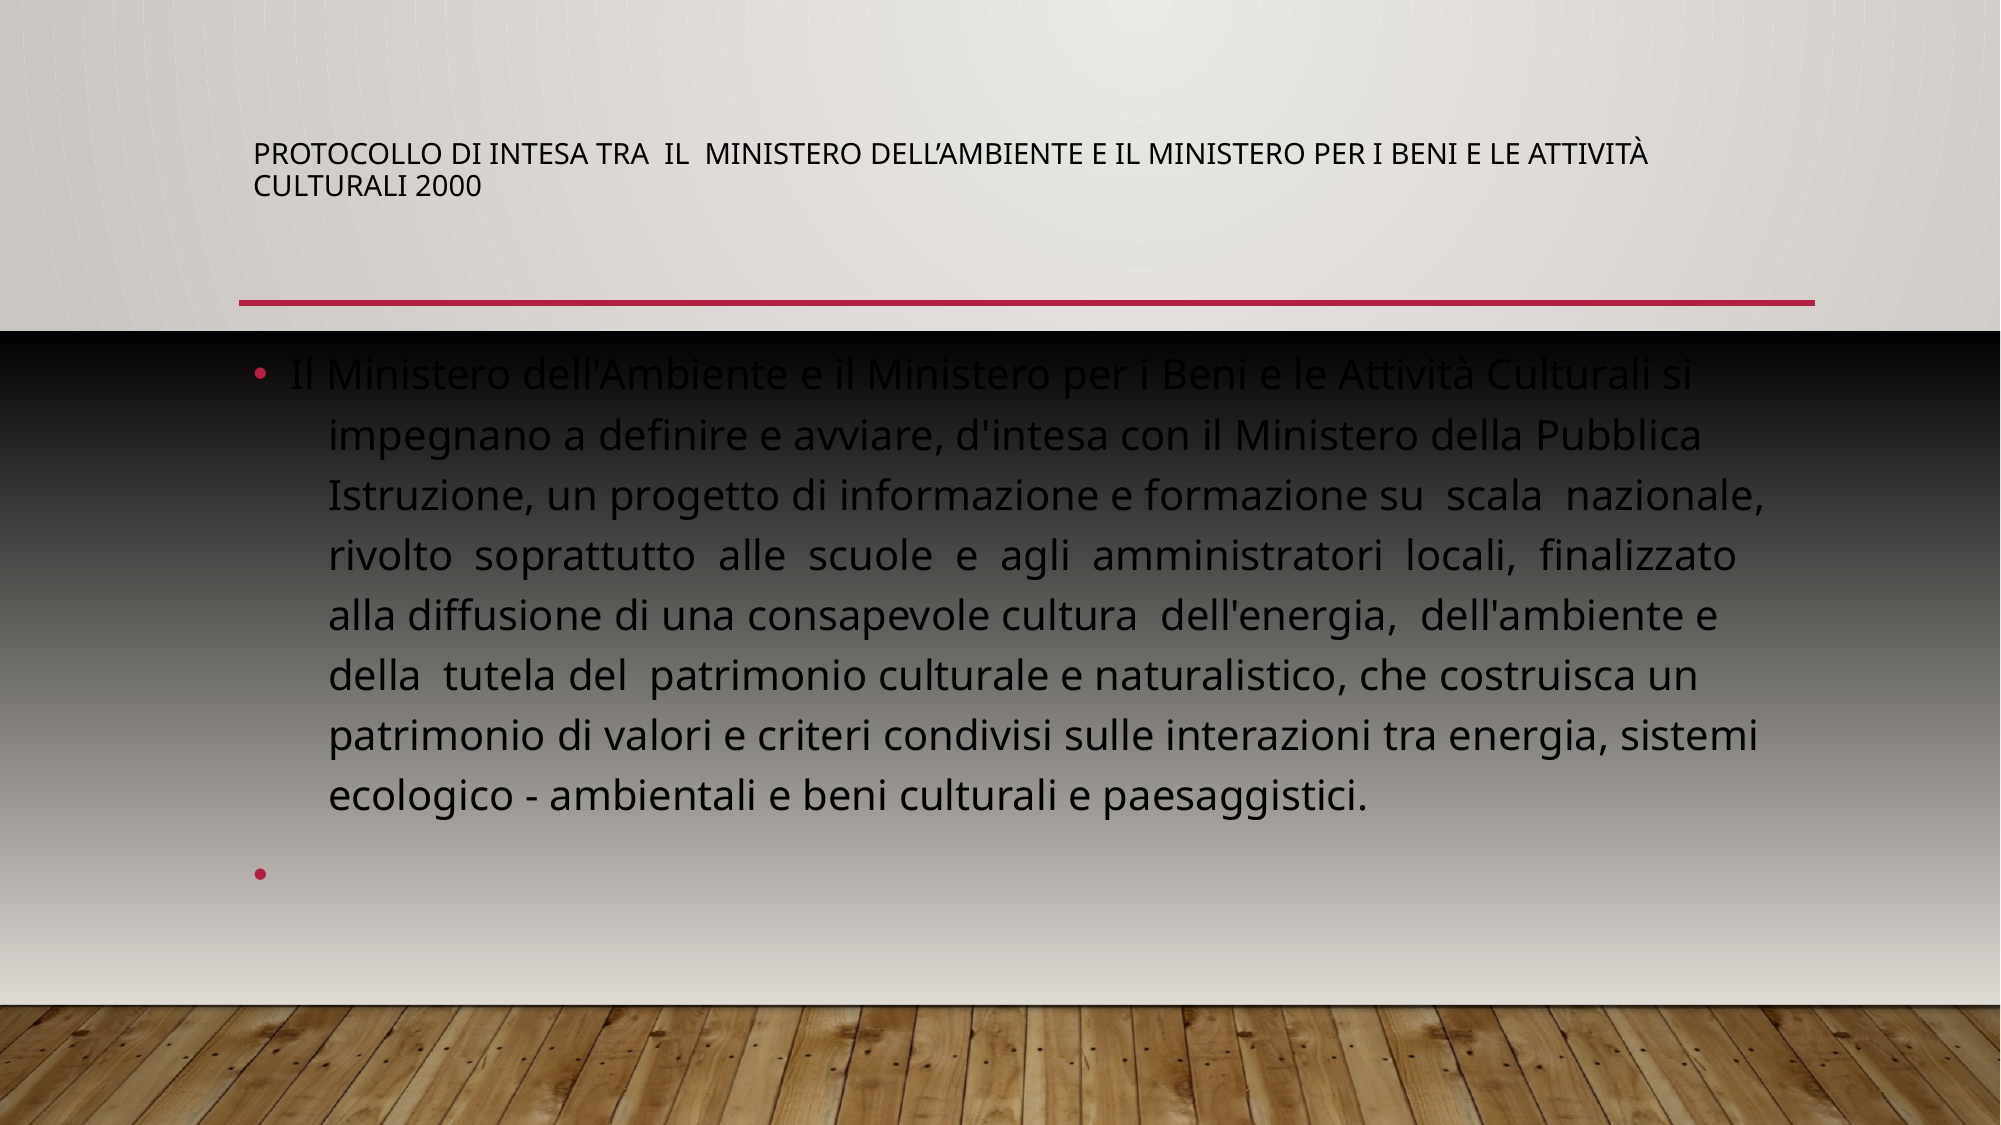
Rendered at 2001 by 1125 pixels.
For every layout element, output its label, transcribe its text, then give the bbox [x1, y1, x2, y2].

list Il Ministero dell'Ambiente e il Ministero per i Beni e le Attività Culturali si impegnano a definire e avviare, d'intesa con il Ministero della Pubblica Istruzione, un progetto di informazione e formazione su scala nazionale, rivolto soprattutto alle scuole e agli amministratori locali, finalizzato alla diffusione di una consapevole cultura dell'energia, dell'ambiente e della tutela del patrimonio culturale e naturalistico, che costruisca un patrimonio di valori e criteri condivisi sulle interazioni tra energia, sistemi ecologico - ambientali e beni culturali e paesaggistici. [238, 330, 1814, 897]
title Protocollo di Intesa tra il Ministero dell’Ambiente e il Ministero per i Beni e le Attività Culturali 2000 [238, 131, 1814, 305]
